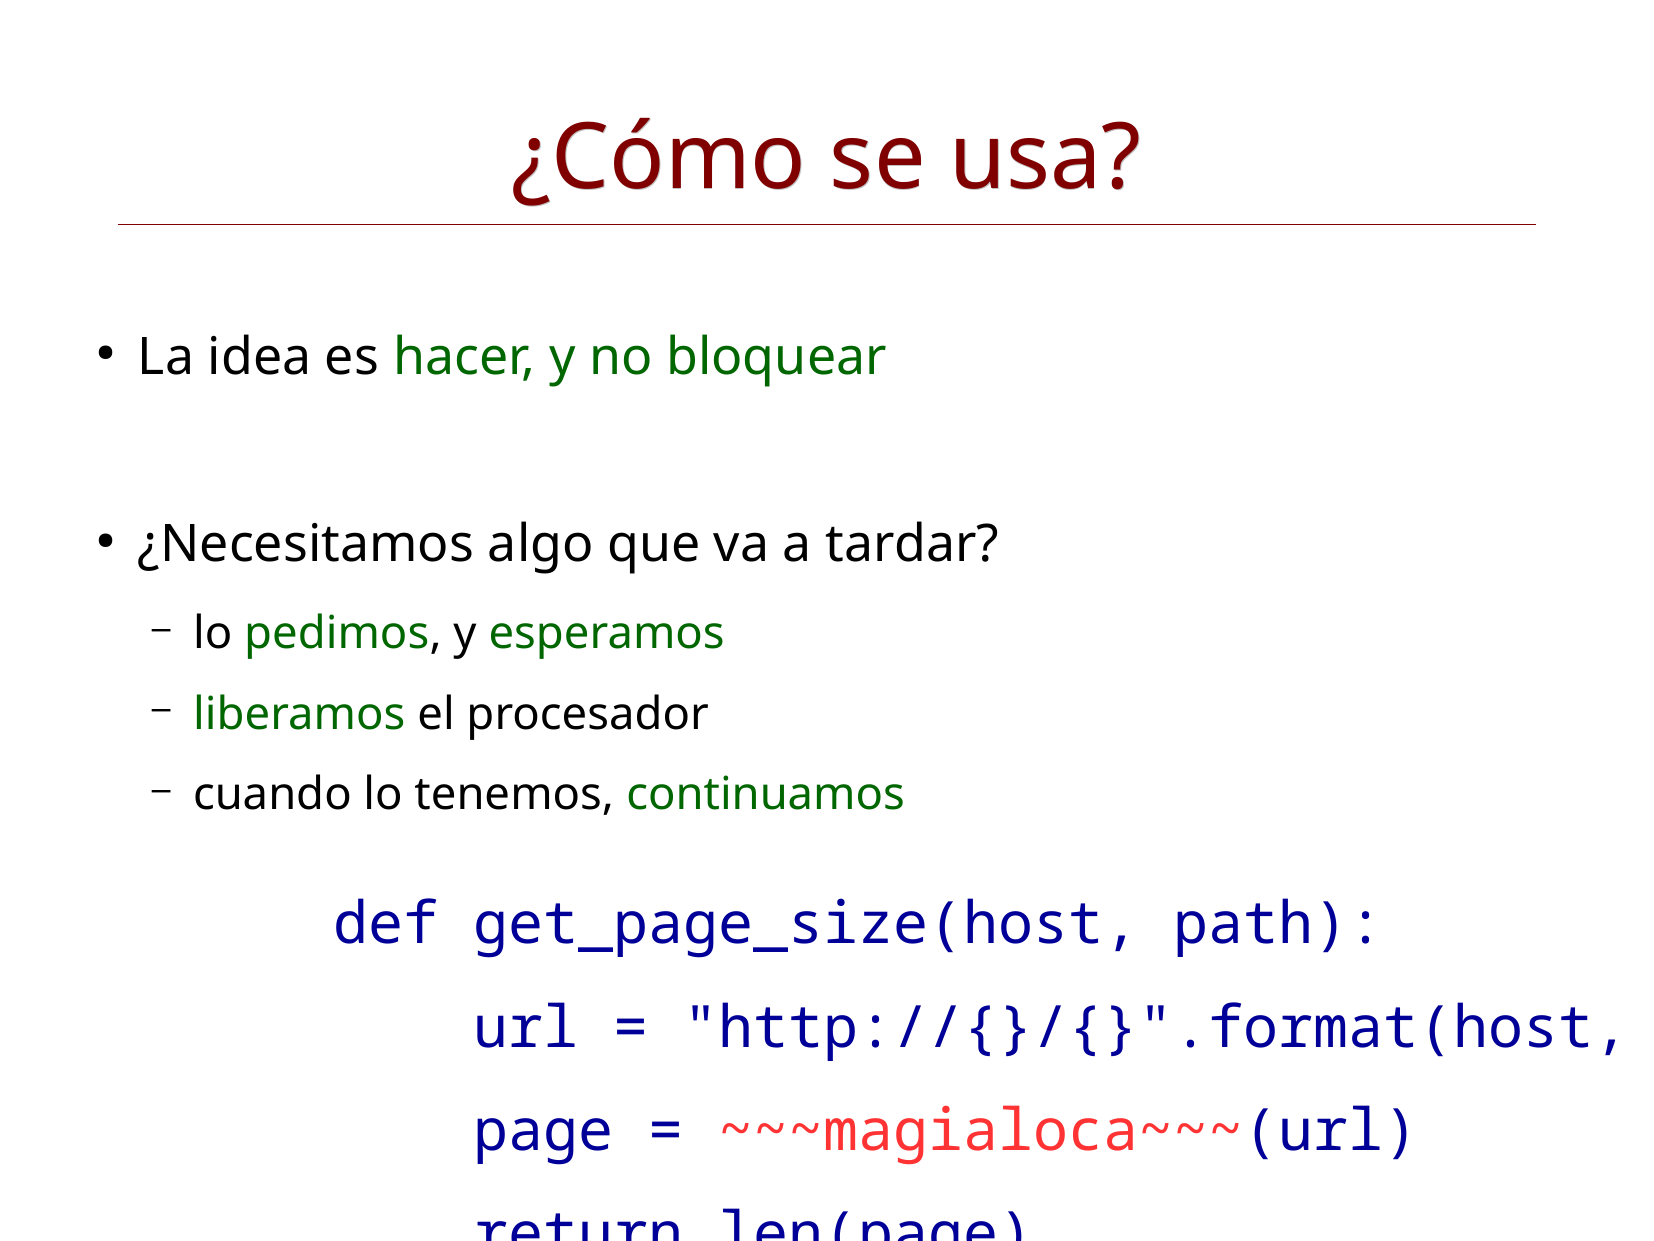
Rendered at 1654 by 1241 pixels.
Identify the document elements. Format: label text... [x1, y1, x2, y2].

text_box def get_page_size(host, path): url = "http://{}/{}".format(host, path) page = ~~~magialoca~~~(url) return len(page) [318, 874, 1607, 1196]
title ¿Cómo se usa? [82, 49, 1571, 257]
list La idea es hacer, y no bloquear ¿Necesitamos algo que va a tardar? lo pedimos, y esperamos liberamos el procesador cuando lo tenemos, continuamos [82, 318, 1571, 827]
